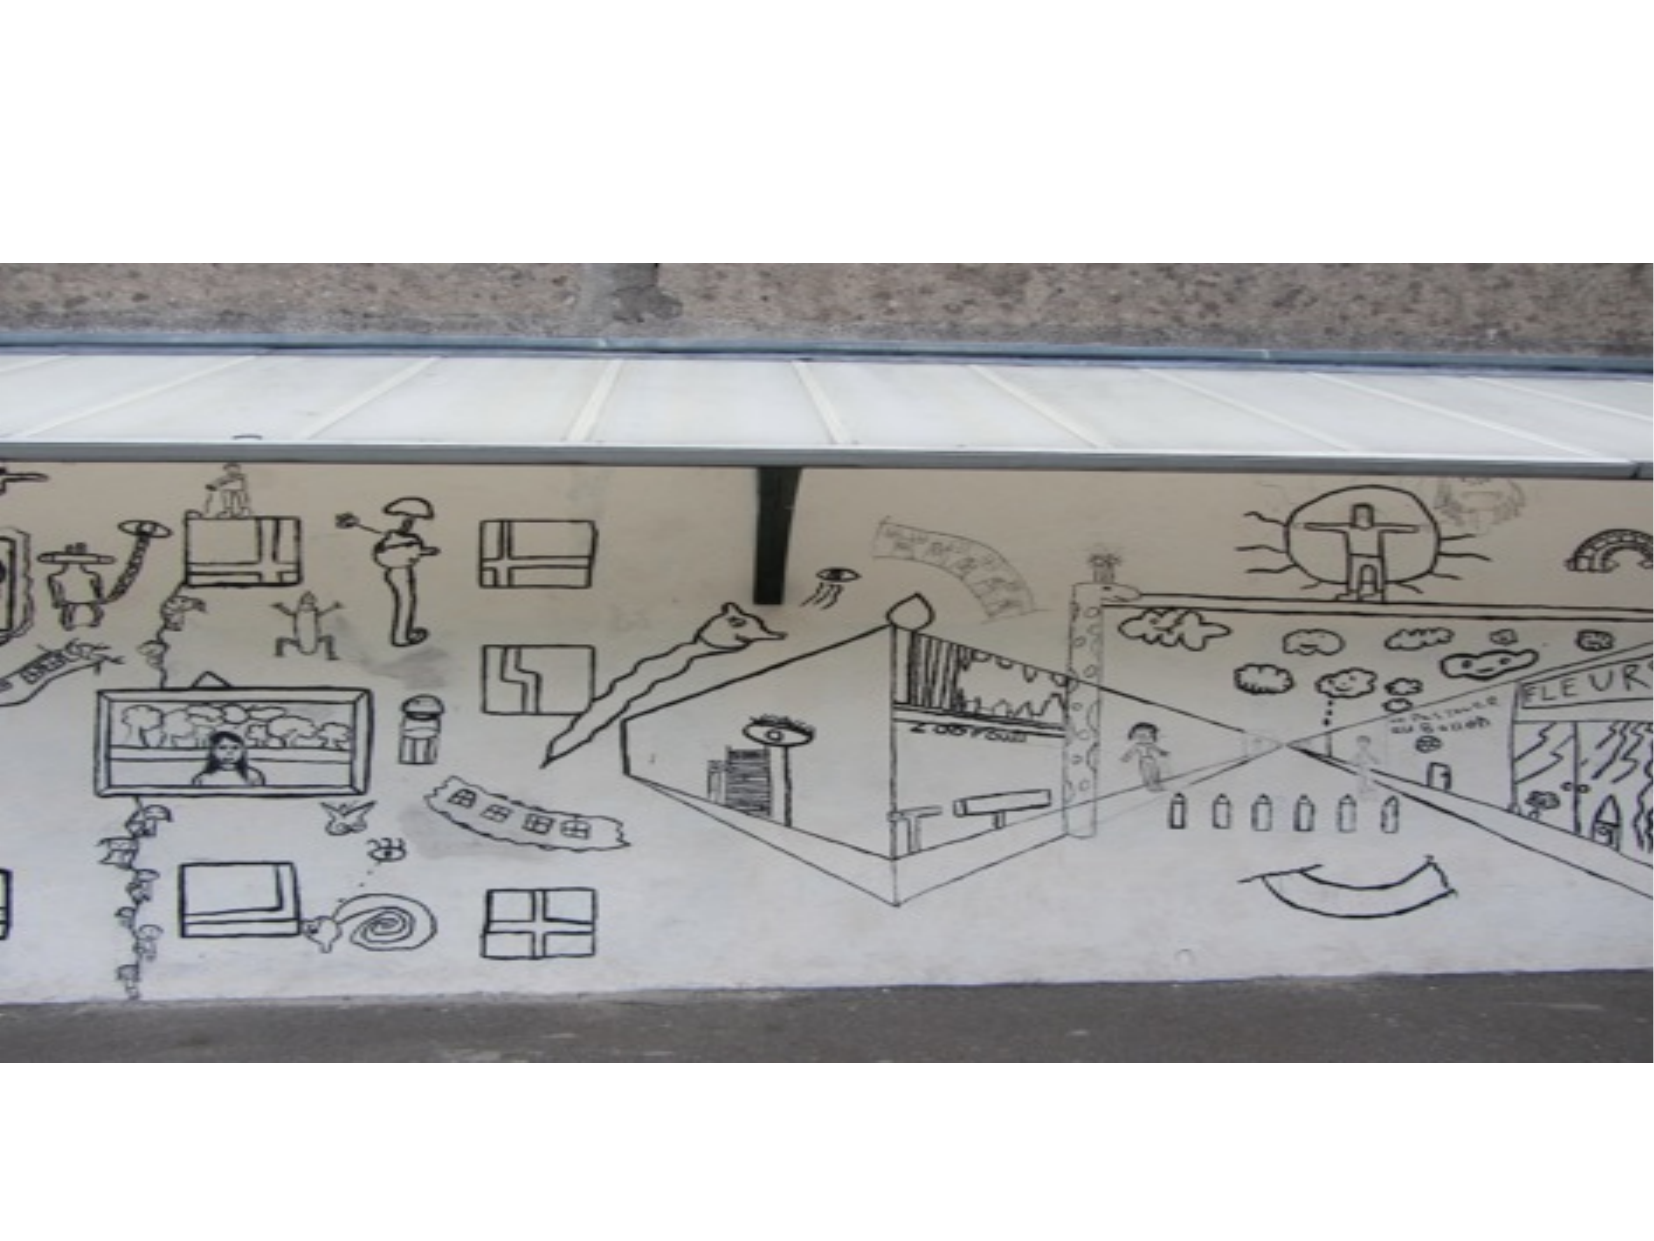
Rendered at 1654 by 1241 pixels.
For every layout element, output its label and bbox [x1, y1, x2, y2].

picture [0, 263, 1654, 1063]
